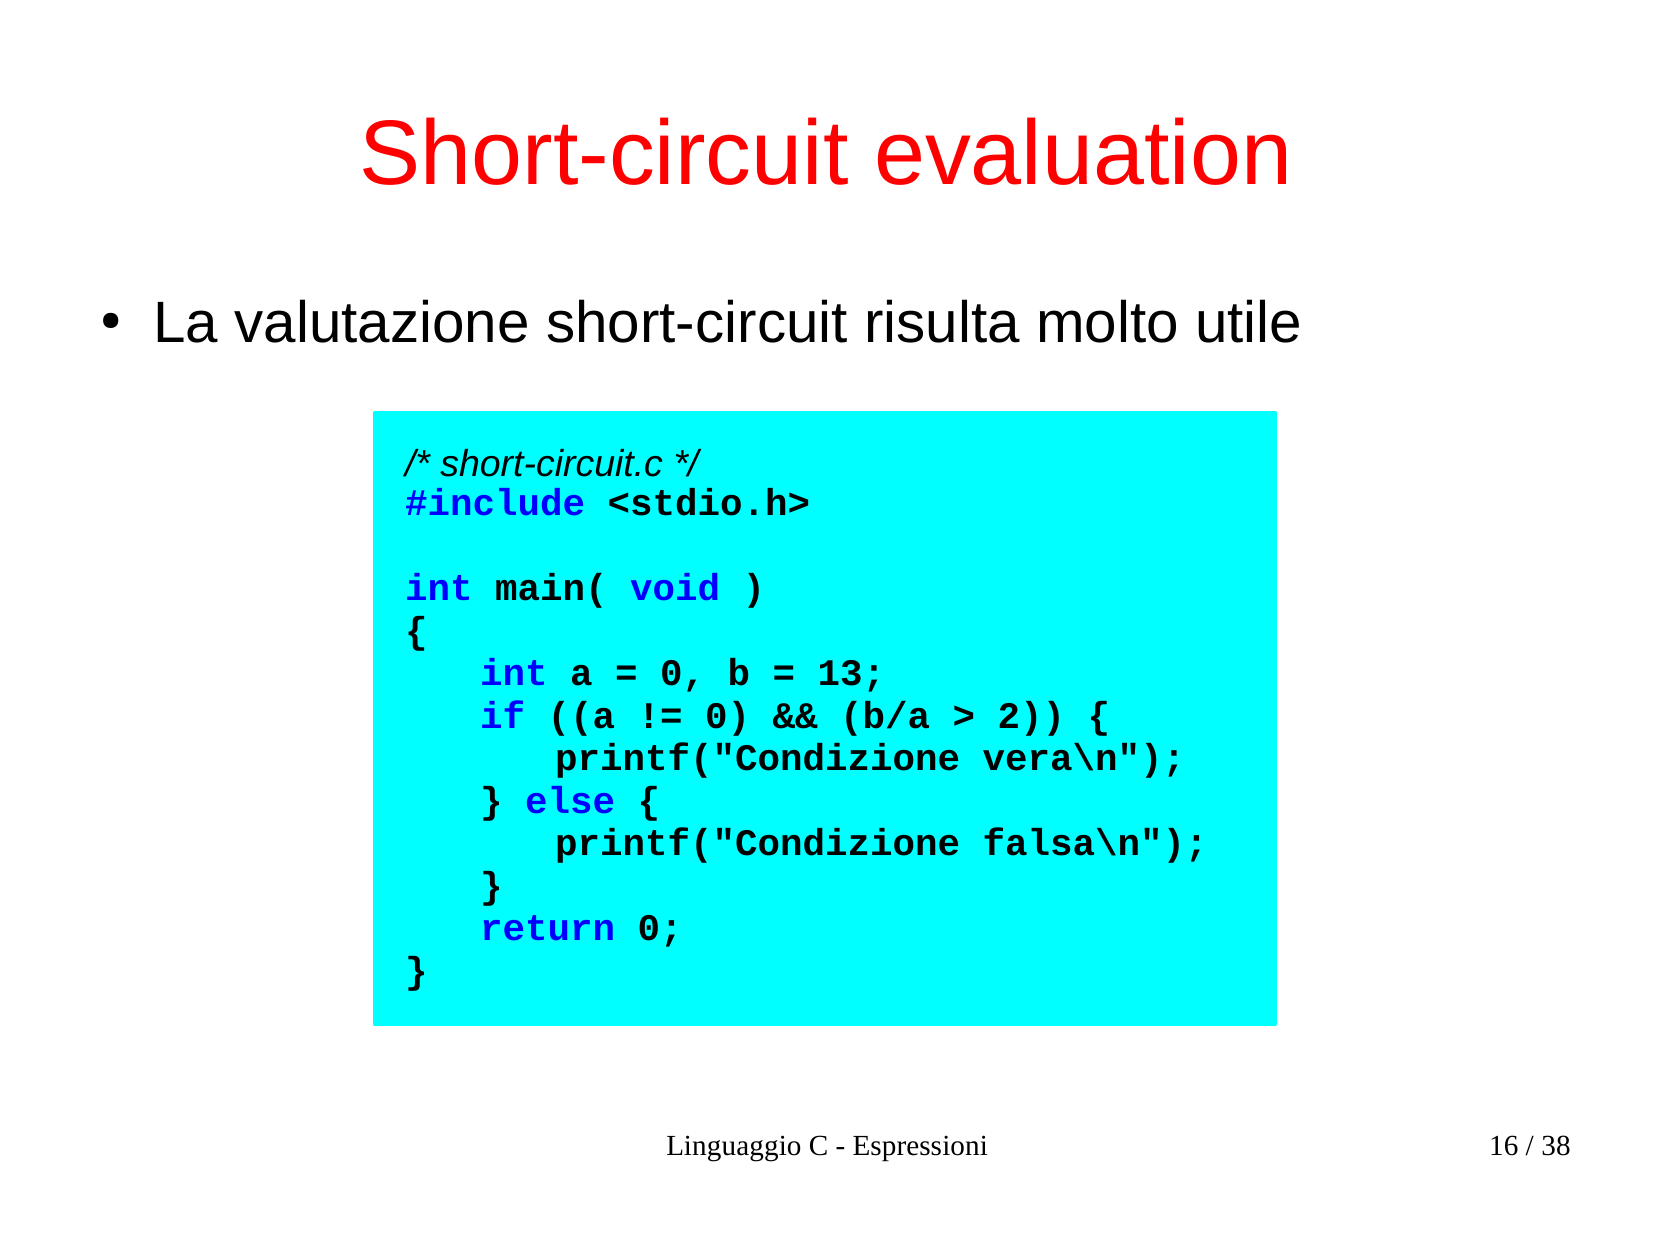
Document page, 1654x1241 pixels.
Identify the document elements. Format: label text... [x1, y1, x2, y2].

list La valutazione short-circuit risulta molto utile [82, 290, 1571, 1109]
text_box /* short-circuit.c */ #include <stdio.h> int main( void ) { int a = 0, b = 13; if ((a != 0) && (b/a > 2)) { printf("Condizione vera\n"); } else { printf("Condizione falsa\n"); } return 0; } [375, 412, 1276, 1025]
title Short-circuit evaluation [82, 49, 1571, 257]
